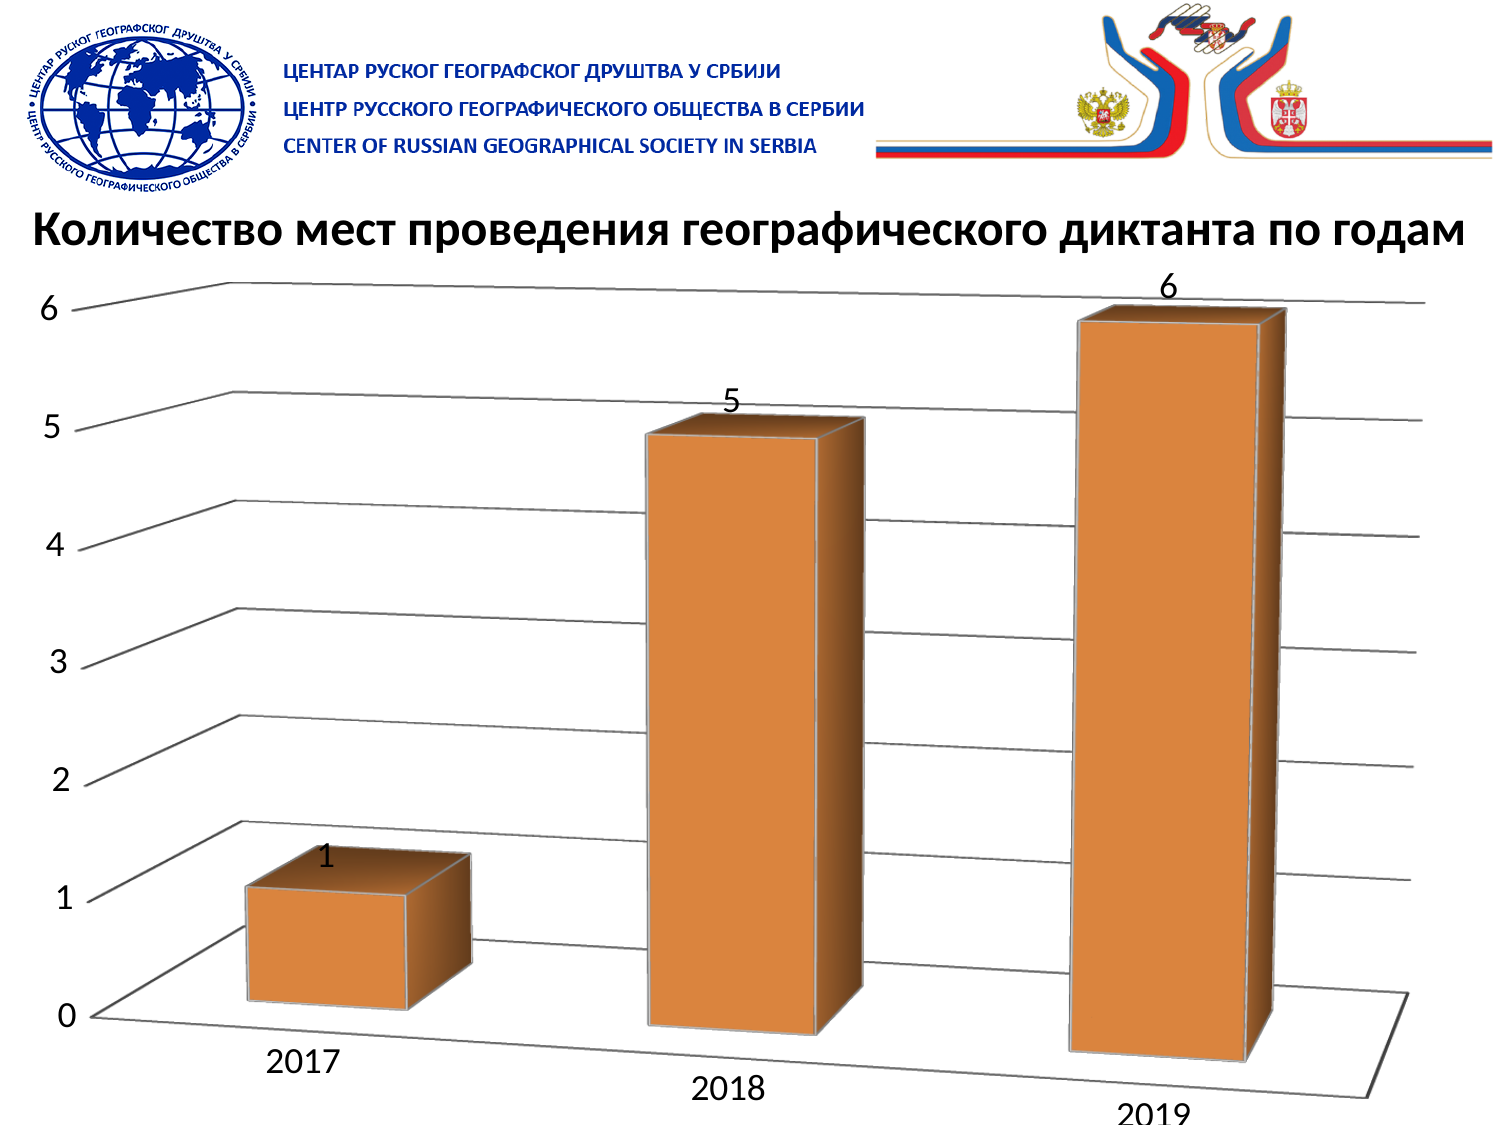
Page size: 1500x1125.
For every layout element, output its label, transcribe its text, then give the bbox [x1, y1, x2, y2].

chart [0, 270, 1476, 1125]
picture [12, 0, 1500, 150]
title Количество мест проведения географического диктанта по годам [0, 150, 1500, 301]
